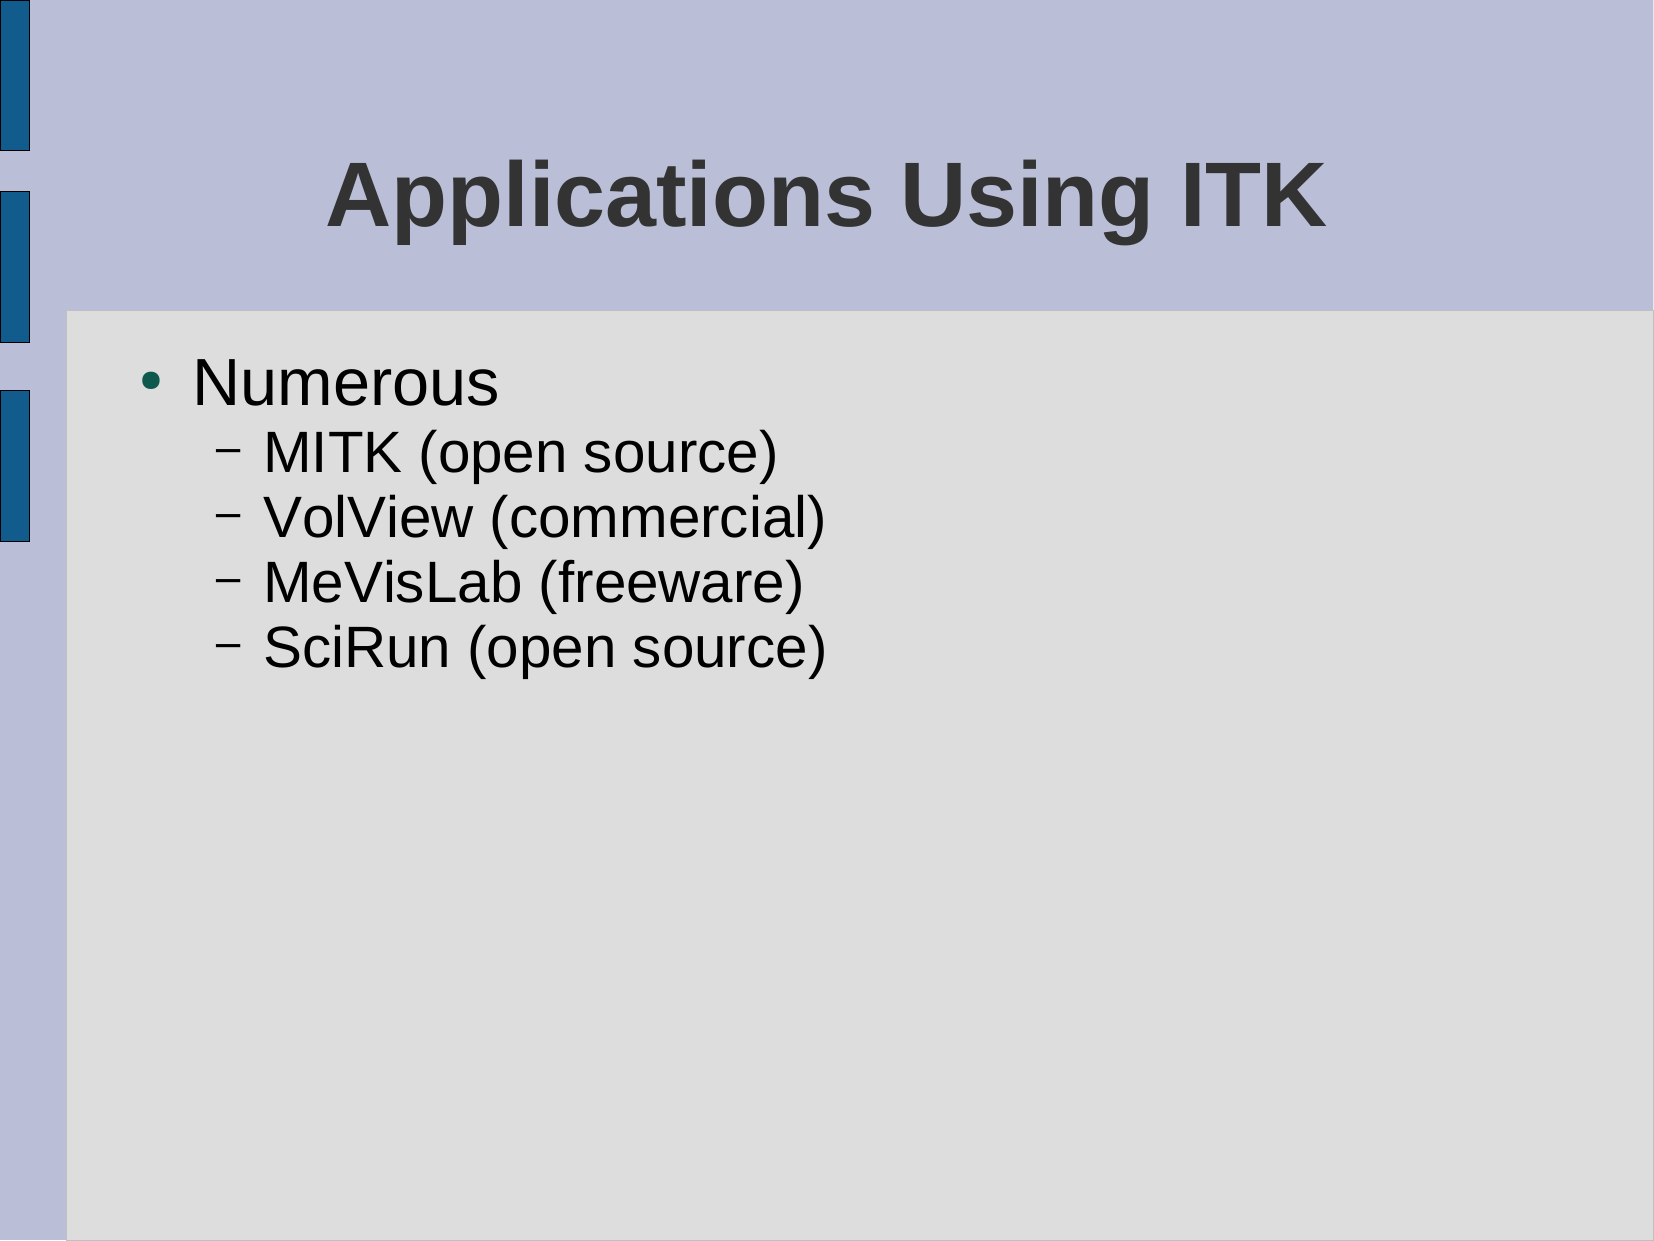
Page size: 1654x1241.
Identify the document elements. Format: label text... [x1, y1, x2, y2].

title Applications Using ITK [121, 98, 1534, 291]
list Numerous MITK (open source) VolView (commercial) MeVisLab (freeware) SciRun (open source) [121, 344, 1534, 1112]
